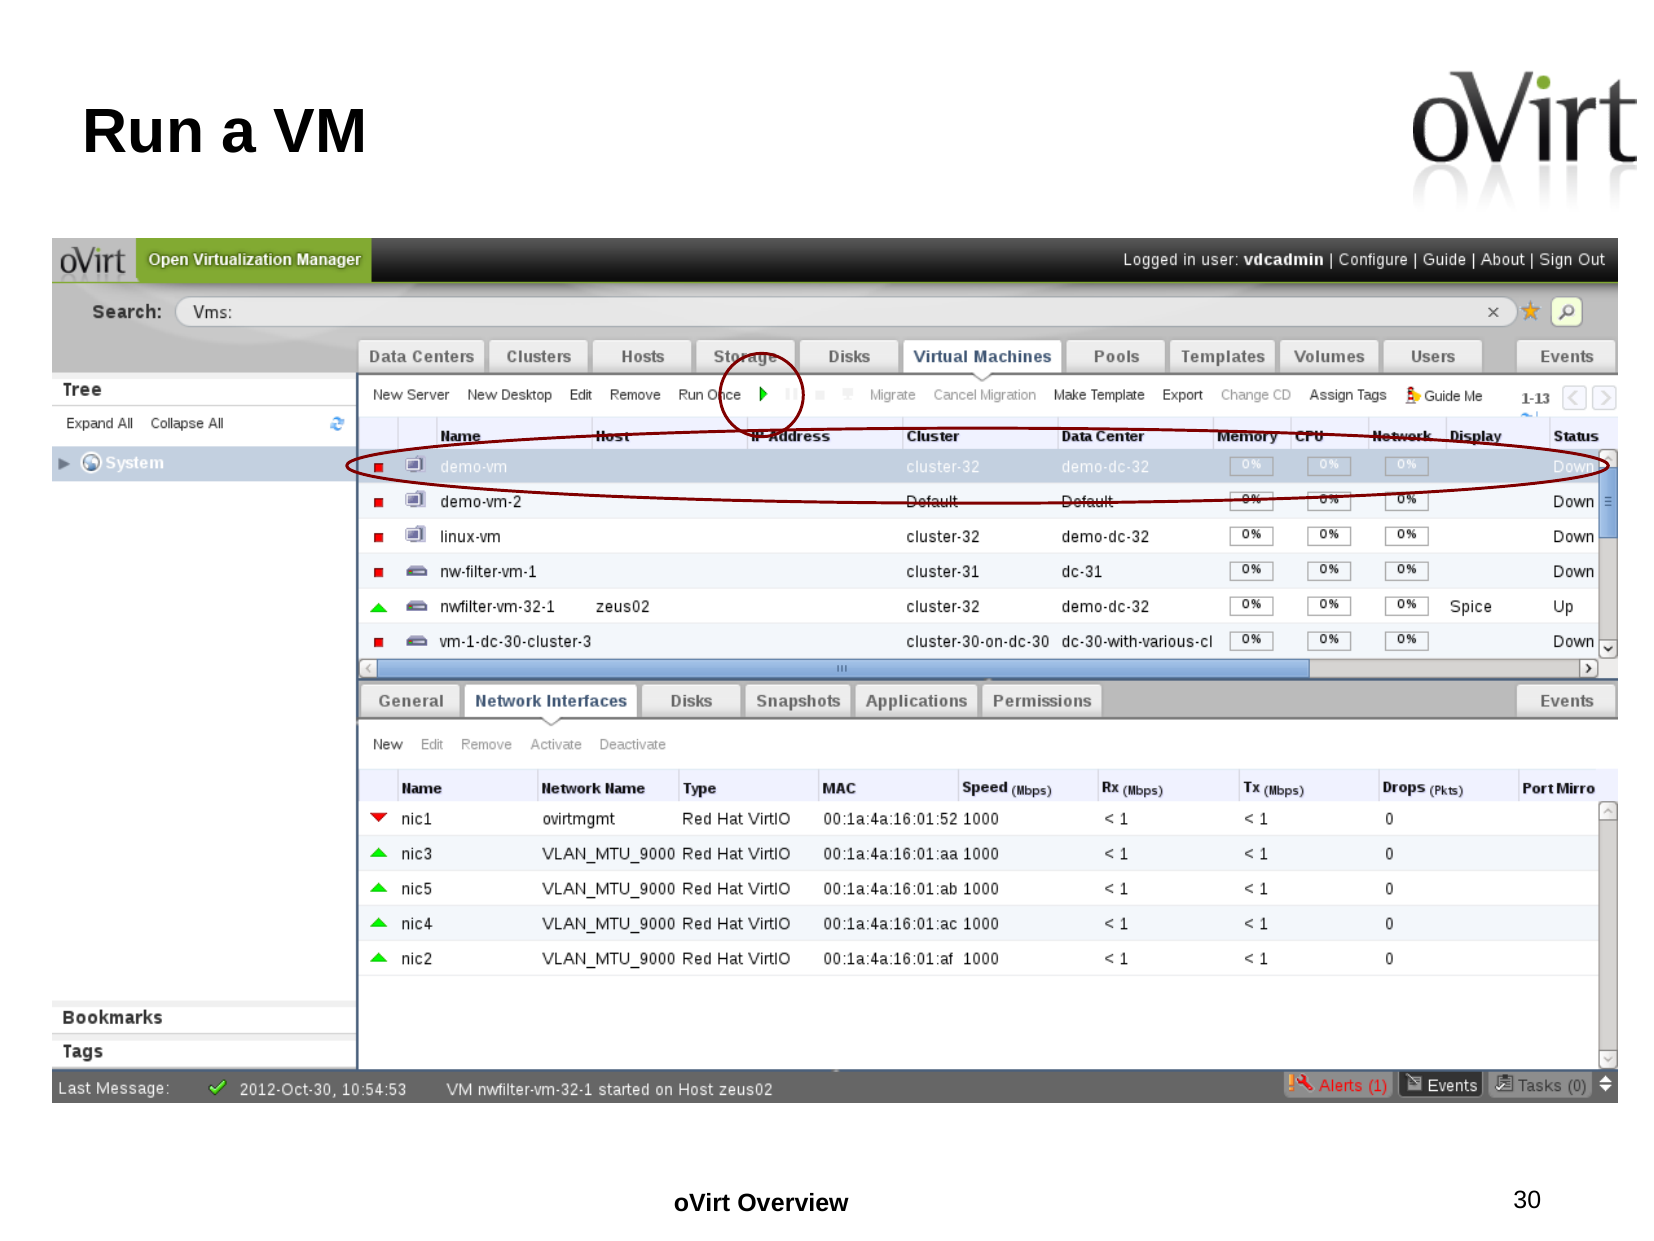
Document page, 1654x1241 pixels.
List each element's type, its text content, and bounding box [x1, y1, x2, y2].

picture [52, 238, 1618, 1103]
title Run a VM [82, 37, 1571, 226]
picture [1571, 63, 1637, 212]
